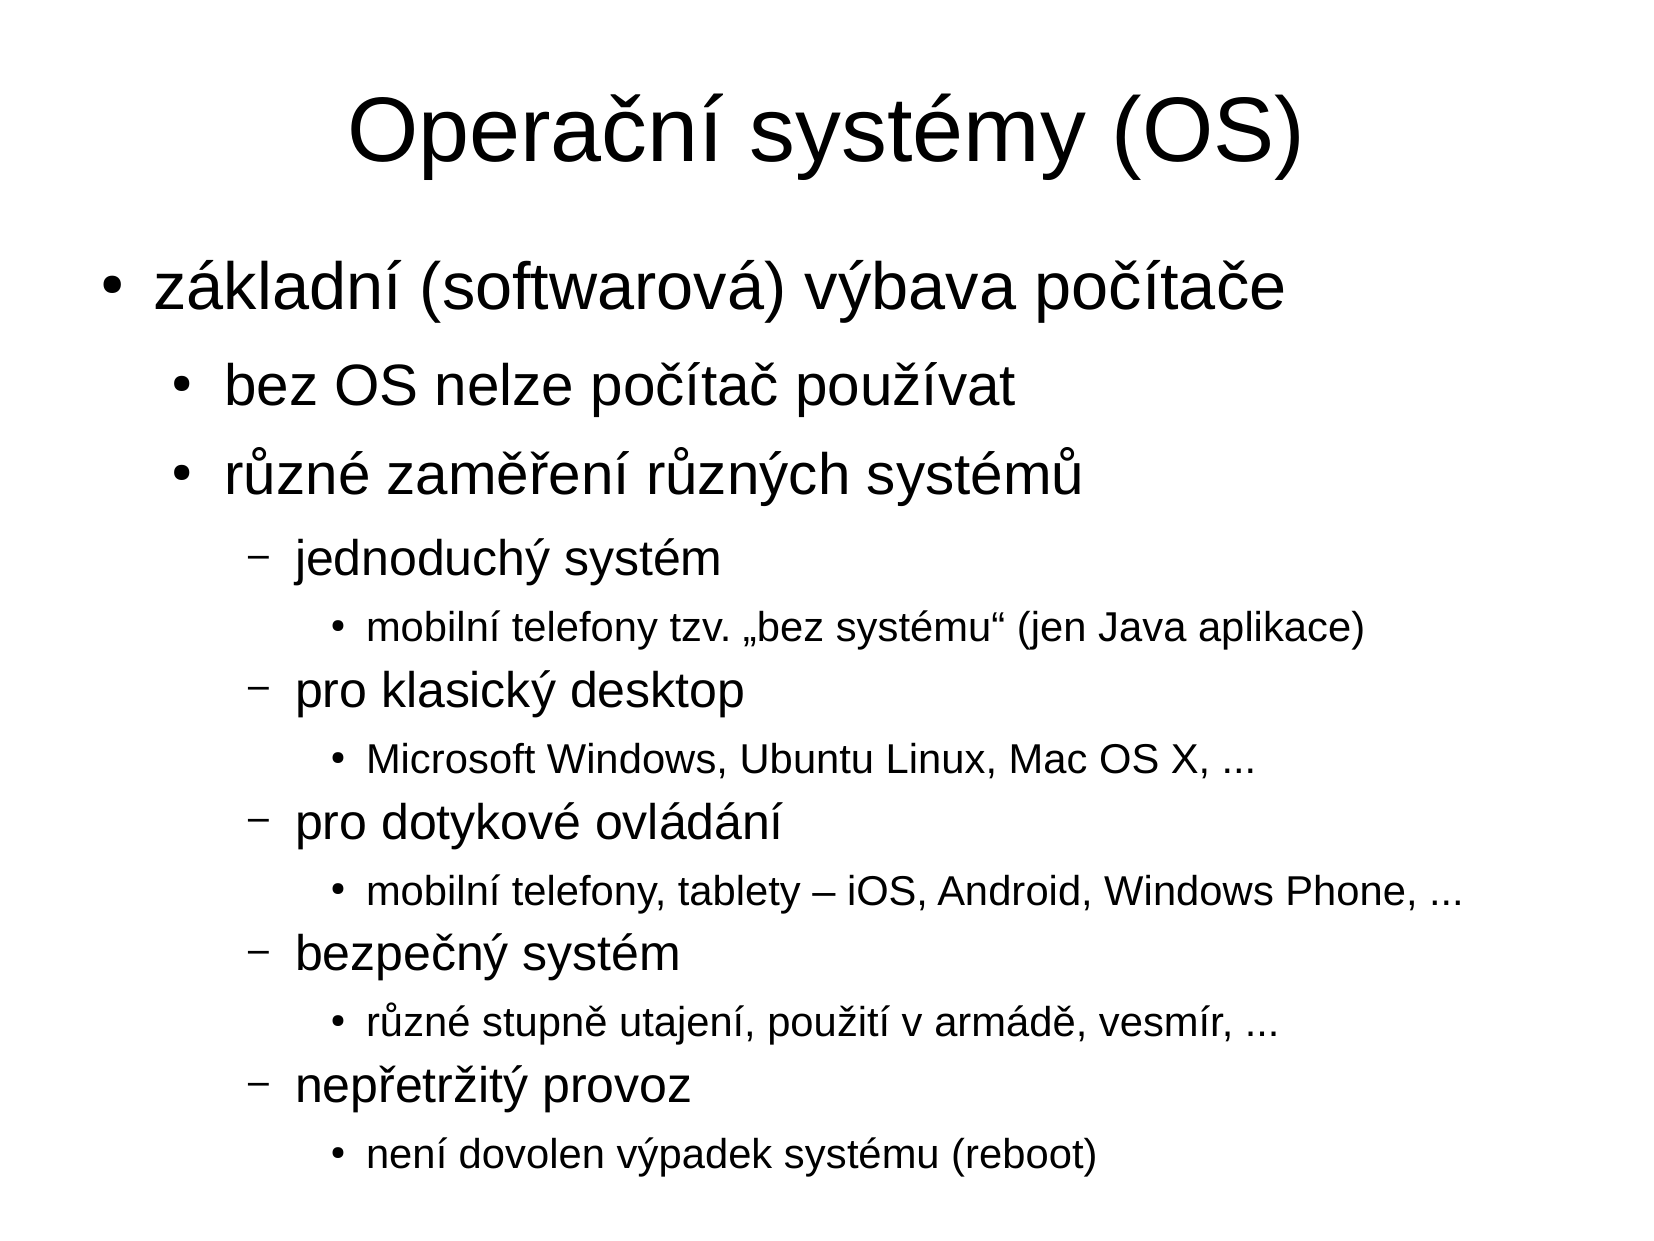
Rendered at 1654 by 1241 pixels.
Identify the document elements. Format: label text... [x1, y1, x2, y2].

title Operační systémy (OS) [82, 33, 1571, 226]
list základní (softwarová) výbava počítače bez OS nelze počítač používat různé zaměření různých systémů jednoduchý systém mobilní telefony tzv. „bez systému“ (jen Java aplikace) pro klasický desktop Microsoft Windows, Ubuntu Linux, Mac OS X, ... pro dotykové ovládání mobilní telefony, tablety – iOS, Android, Windows Phone, ... bezpečný systém různé stupně utajení, použití v armádě, vesmír, ... nepřetržitý provoz není dovolen výpadek systému (reboot) [82, 248, 1571, 1211]
